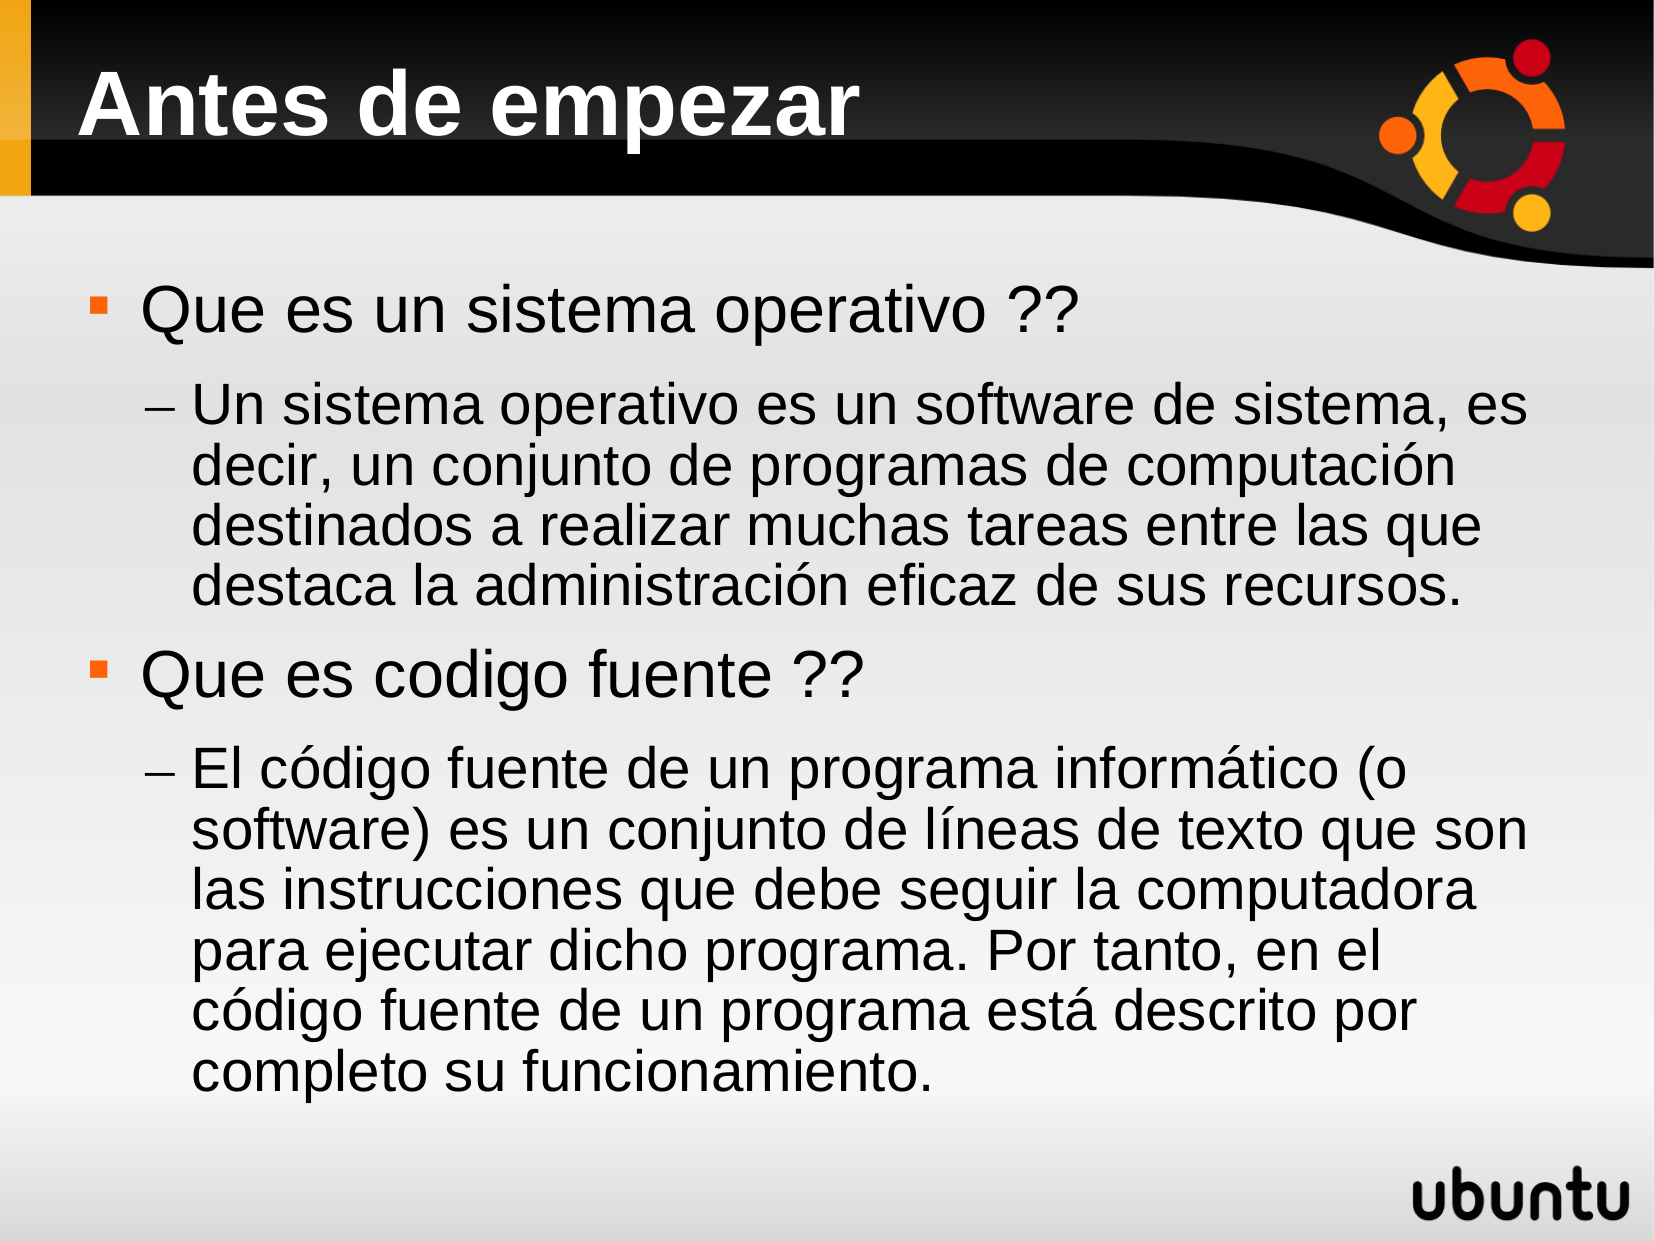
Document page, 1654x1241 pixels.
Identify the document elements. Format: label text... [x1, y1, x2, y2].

picture [0, 0, 1654, 1241]
title Antes de empezar [76, 0, 1565, 208]
list Que es un sistema operativo ?? Un sistema operativo es un software de sistema, es decir, un conjunto de programas de computación destinados a realizar muchas tareas entre las que destaca la administración eficaz de sus recursos. Que es codigo fuente ?? El código fuente de un programa informático (o software) es un conjunto de líneas de texto que son las instrucciones que debe seguir la computadora para ejecutar dicho programa. Por tanto, en el código fuente de un programa está descrito por completo su funcionamiento. [70, 272, 1559, 1123]
